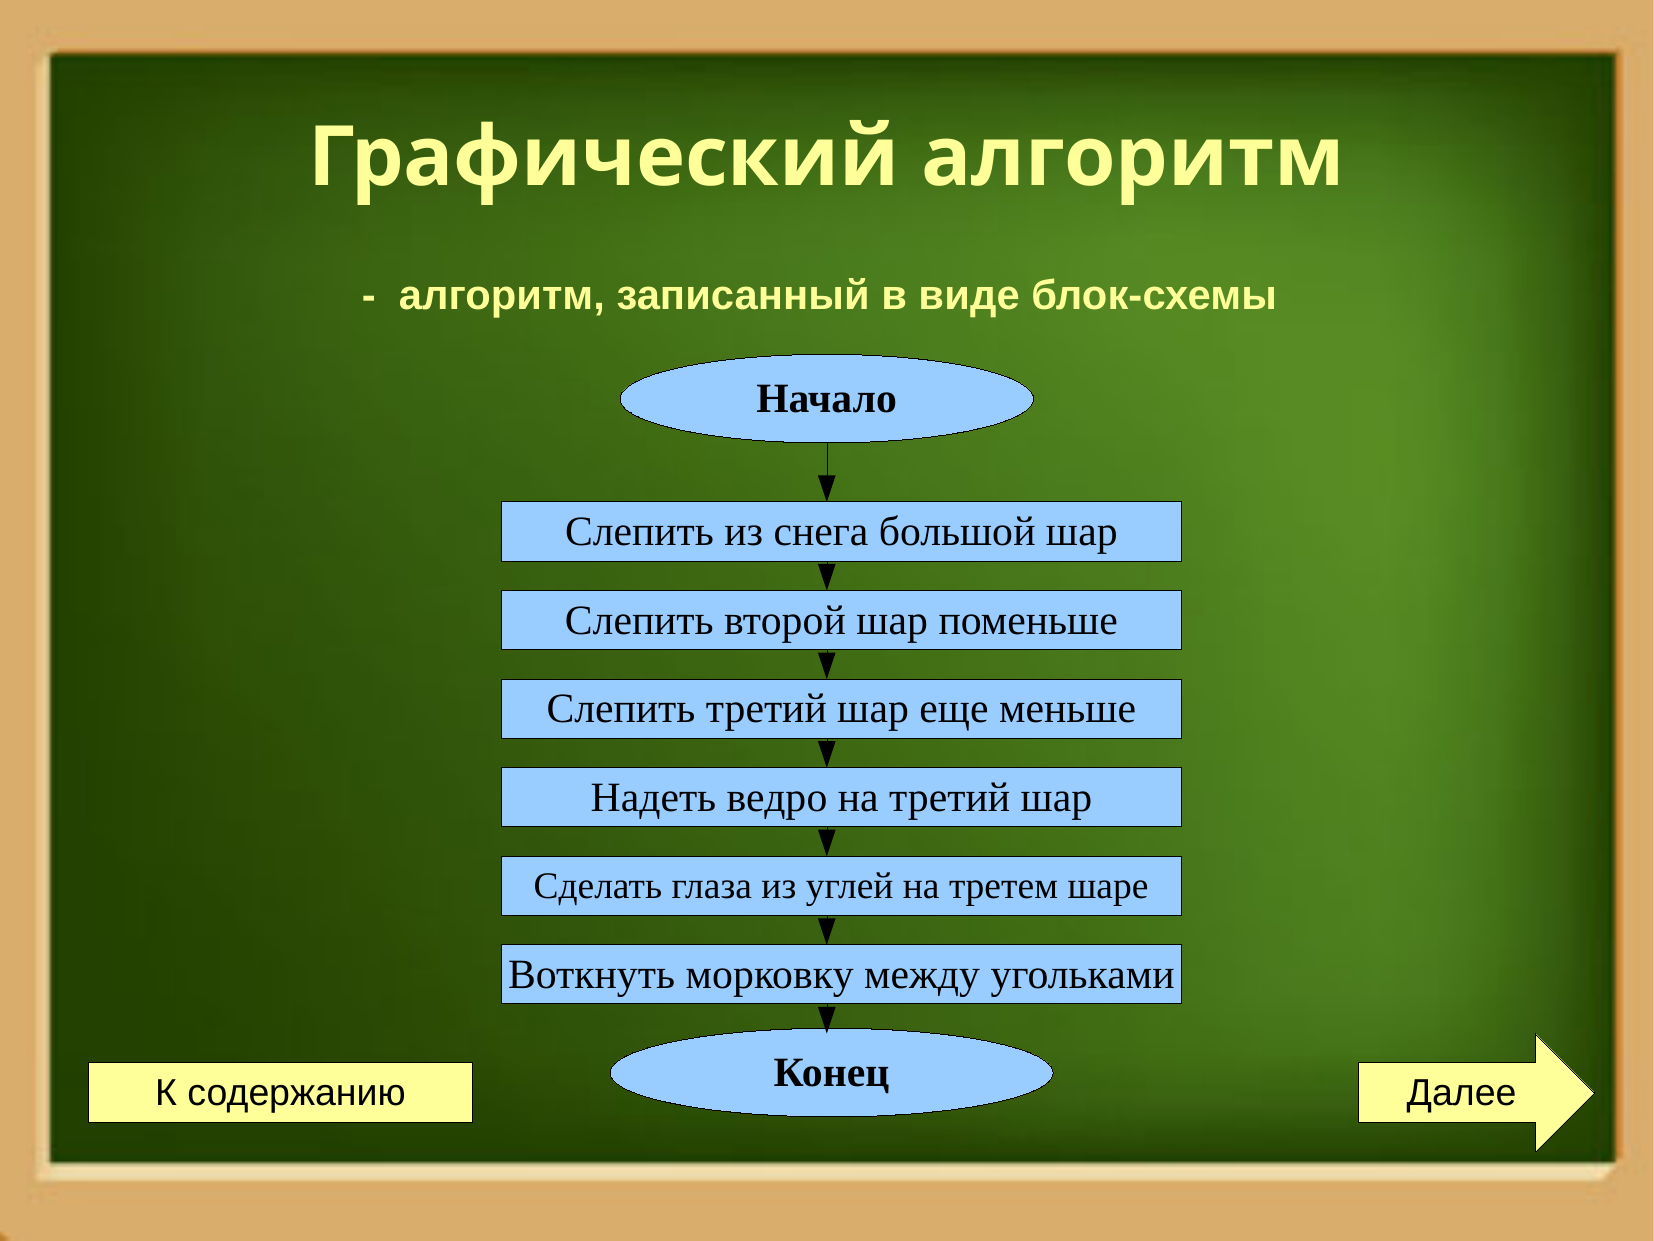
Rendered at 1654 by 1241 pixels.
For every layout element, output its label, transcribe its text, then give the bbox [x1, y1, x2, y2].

picture [0, 0, 1654, 1241]
text_box К содержанию [88, 1062, 473, 1123]
text_box Сделать глаза из углей на третем шаре [501, 856, 1182, 916]
title Графический алгоритм [82, 49, 1571, 257]
text_box Надеть ведро на третий шар [501, 767, 1182, 827]
text_box Слепить из снега большой шар [501, 501, 1182, 562]
text_box Воткнуть морковку между угольками [501, 944, 1182, 1004]
subtitle - алгоритм, записанный в виде блок-схемы [147, 236, 1400, 355]
text_box Начало [620, 354, 1034, 443]
text_box Слепить третий шар еще меньше [501, 679, 1182, 739]
text_box Слепить второй шар поменьше [501, 590, 1182, 650]
text_box Далее [1358, 1033, 1595, 1152]
text_box Конец [610, 1028, 1054, 1117]
